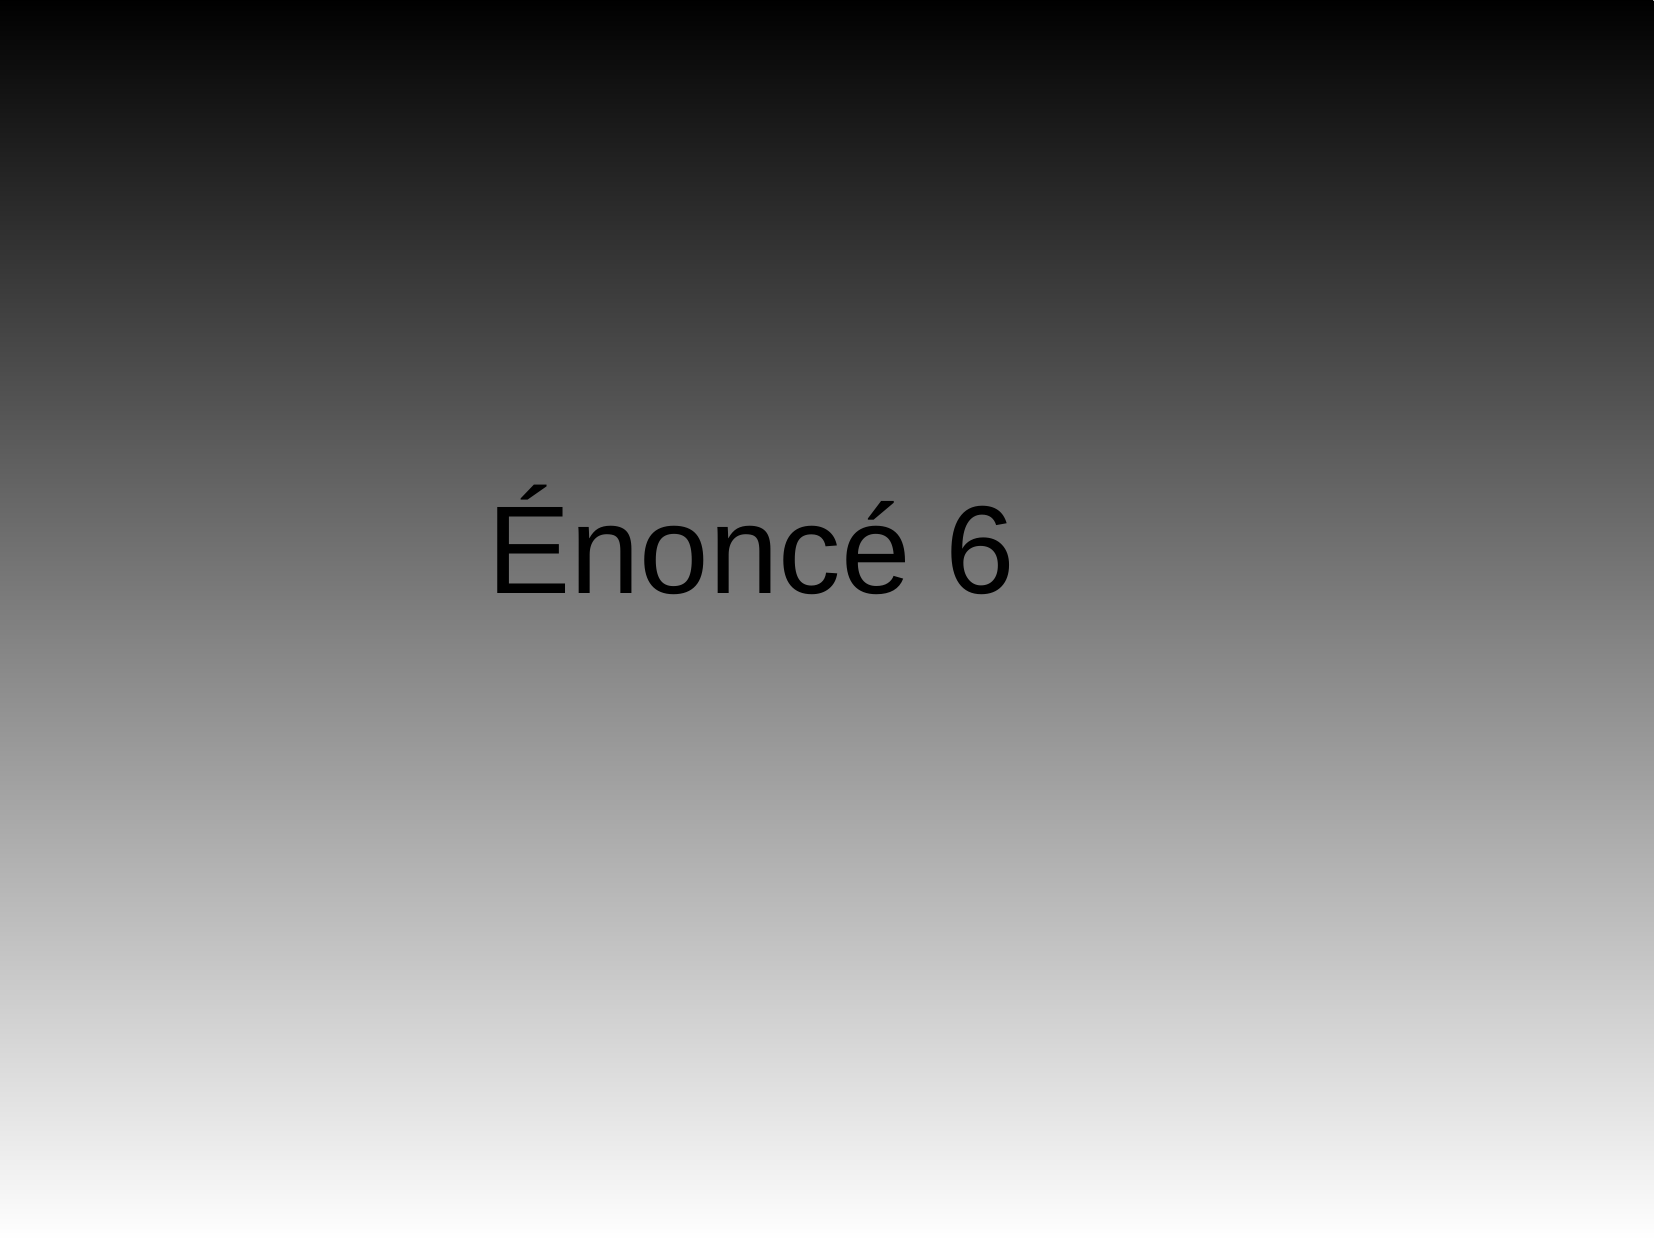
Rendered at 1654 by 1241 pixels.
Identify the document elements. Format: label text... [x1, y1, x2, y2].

text_box Énoncé 6 [472, 472, 1152, 628]
